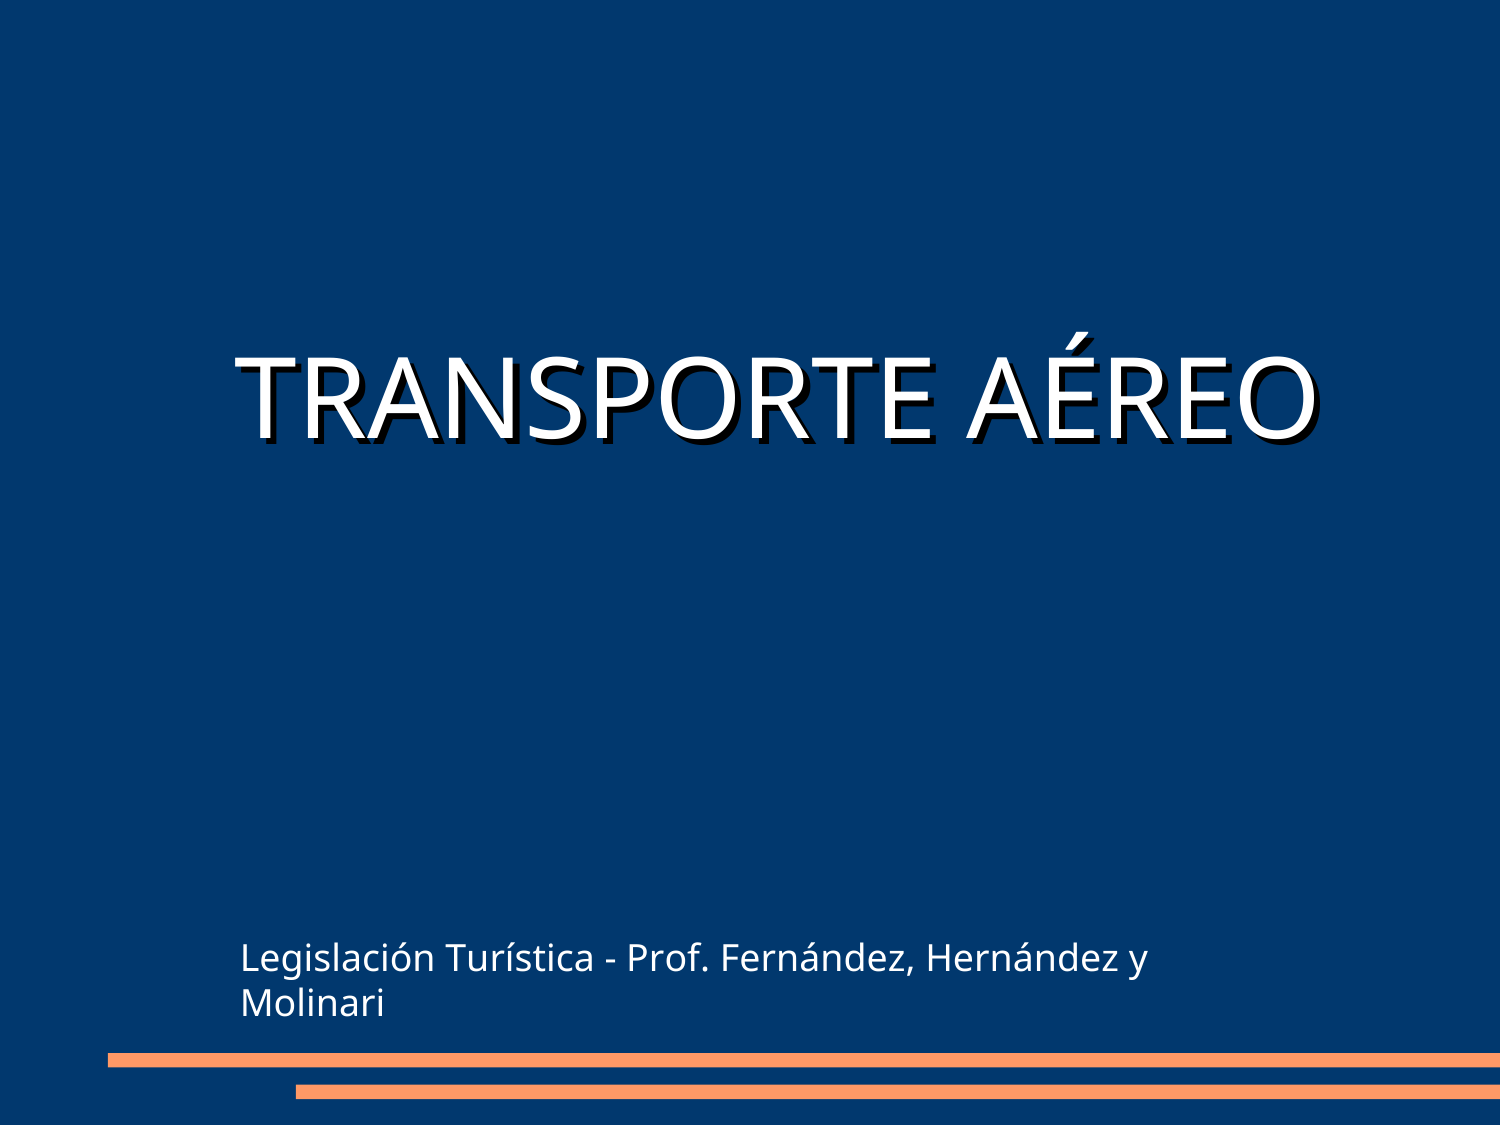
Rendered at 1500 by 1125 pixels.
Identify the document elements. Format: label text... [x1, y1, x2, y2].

footer Legislación Turística - Prof. Fernández, Hernández y Molinari [225, 926, 1175, 987]
subtitle TRANSPORTE AÉREO [118, 318, 1359, 650]
